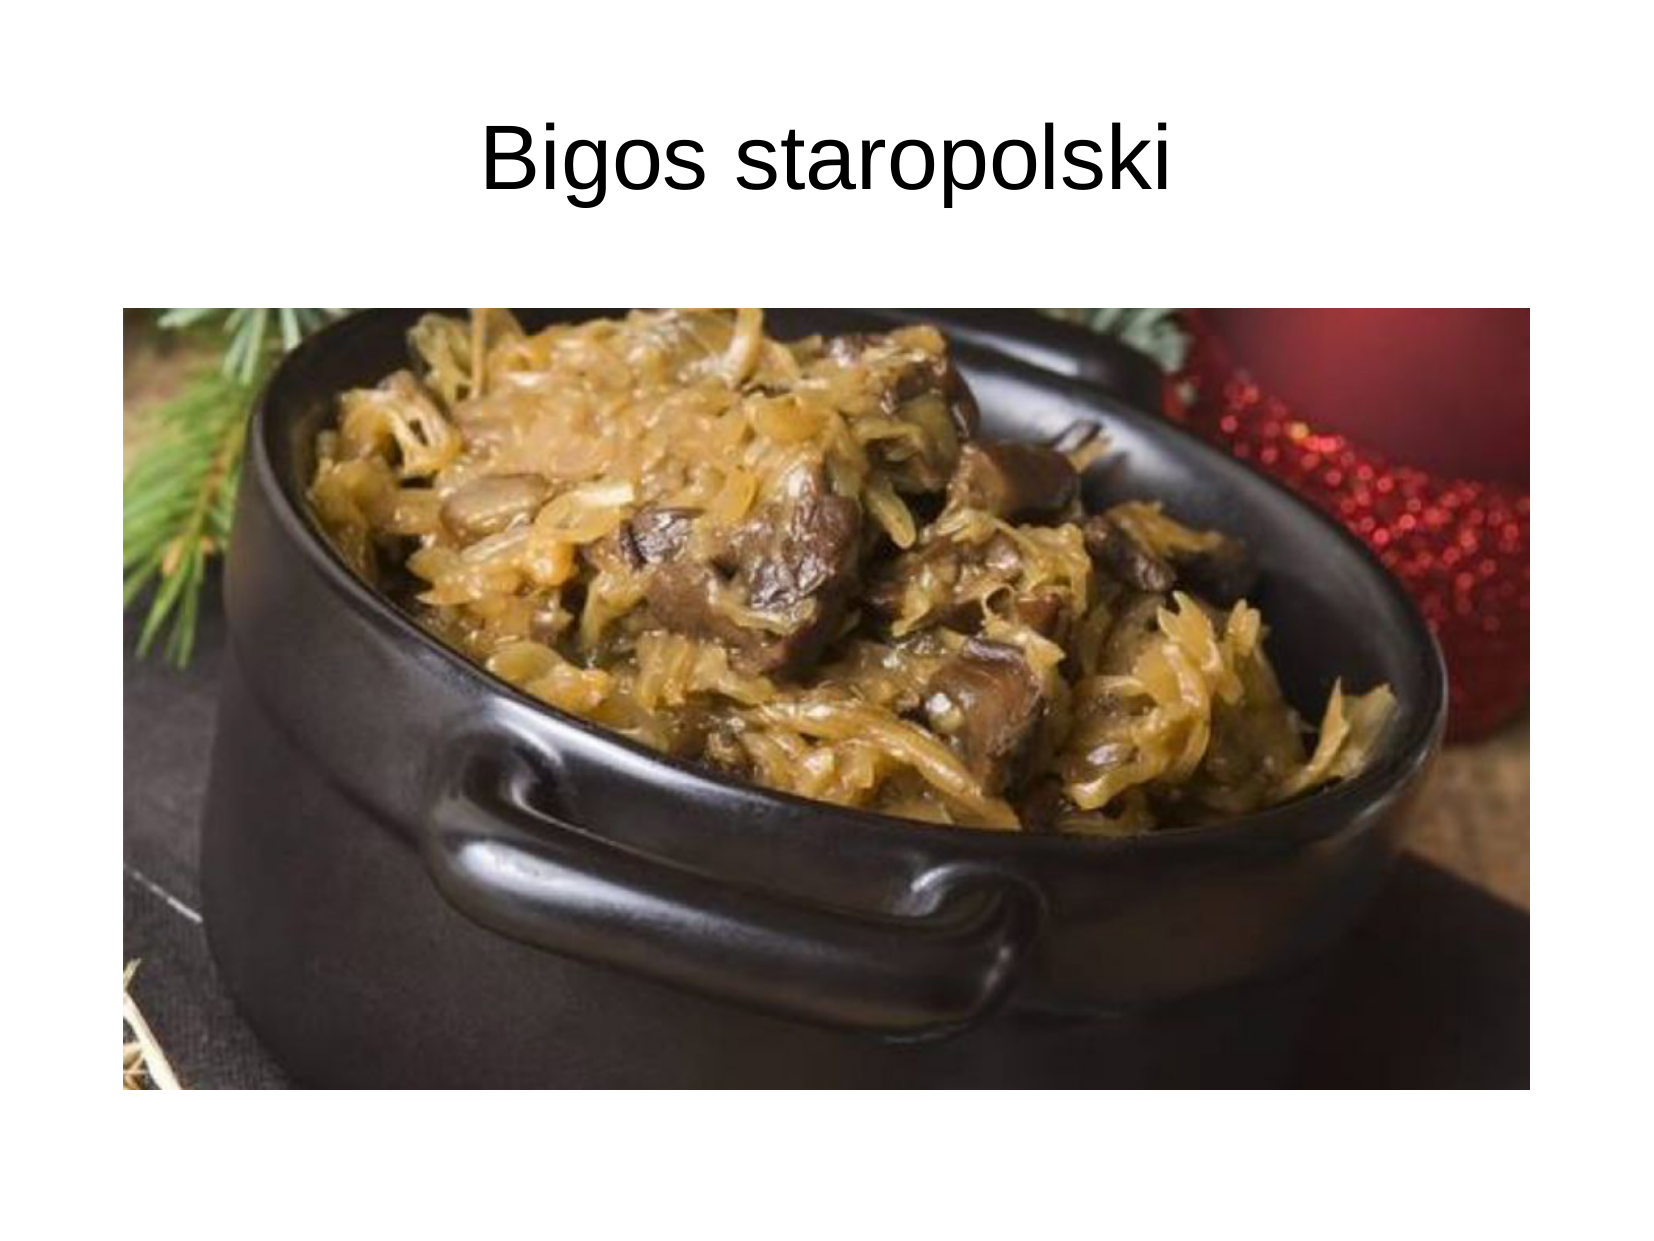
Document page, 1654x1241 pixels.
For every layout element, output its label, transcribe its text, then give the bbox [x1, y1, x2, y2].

picture [123, 308, 1530, 1090]
title Bigos staropolski [82, 49, 1571, 257]
